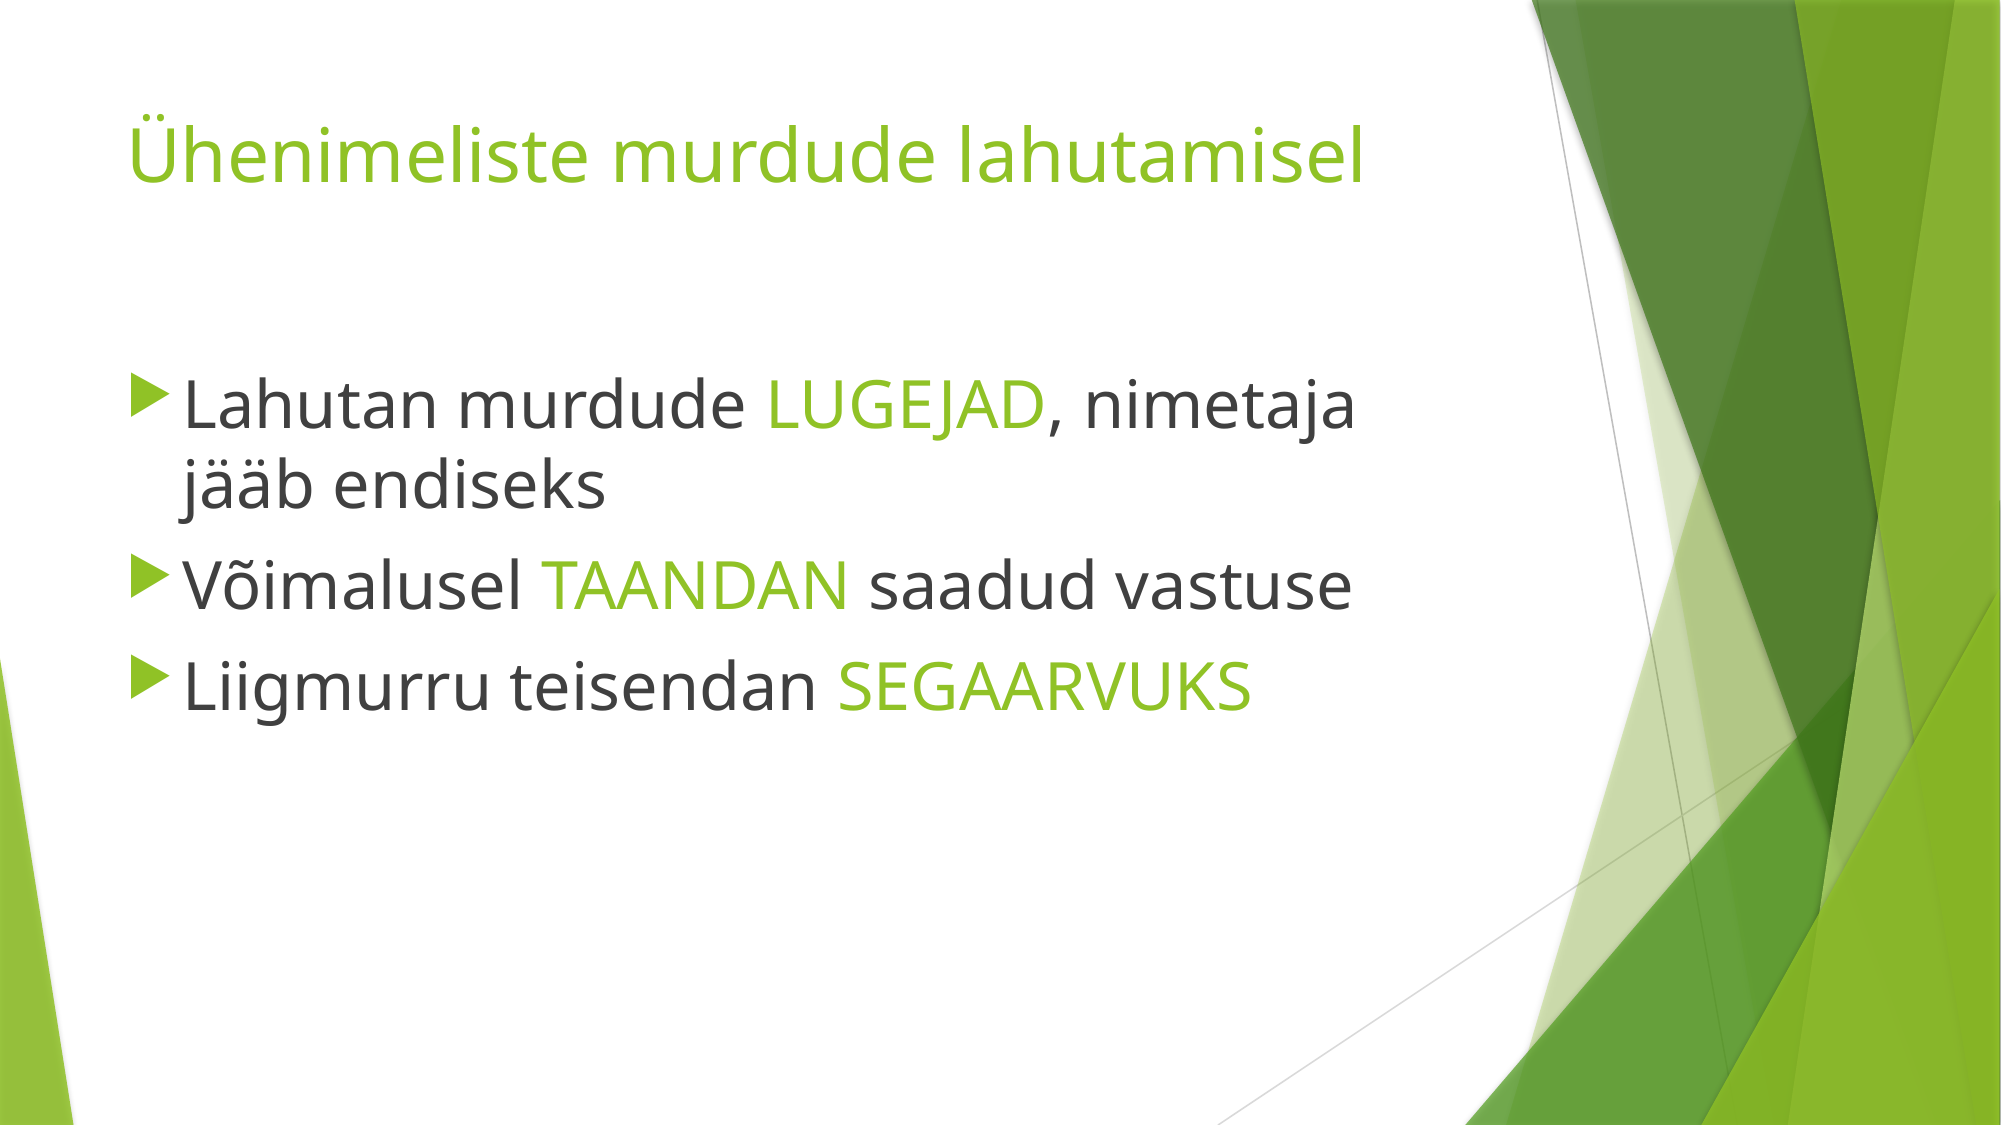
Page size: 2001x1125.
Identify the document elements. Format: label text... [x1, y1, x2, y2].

list Lahutan murdude LUGEJAD, nimetaja jääb endiseks Võimalusel TAANDAN saadud vastuse Liigmurru teisendan SEGAARVUKS [111, 354, 1522, 992]
title Ühenimeliste murdude lahutamisel [111, 99, 1522, 317]
